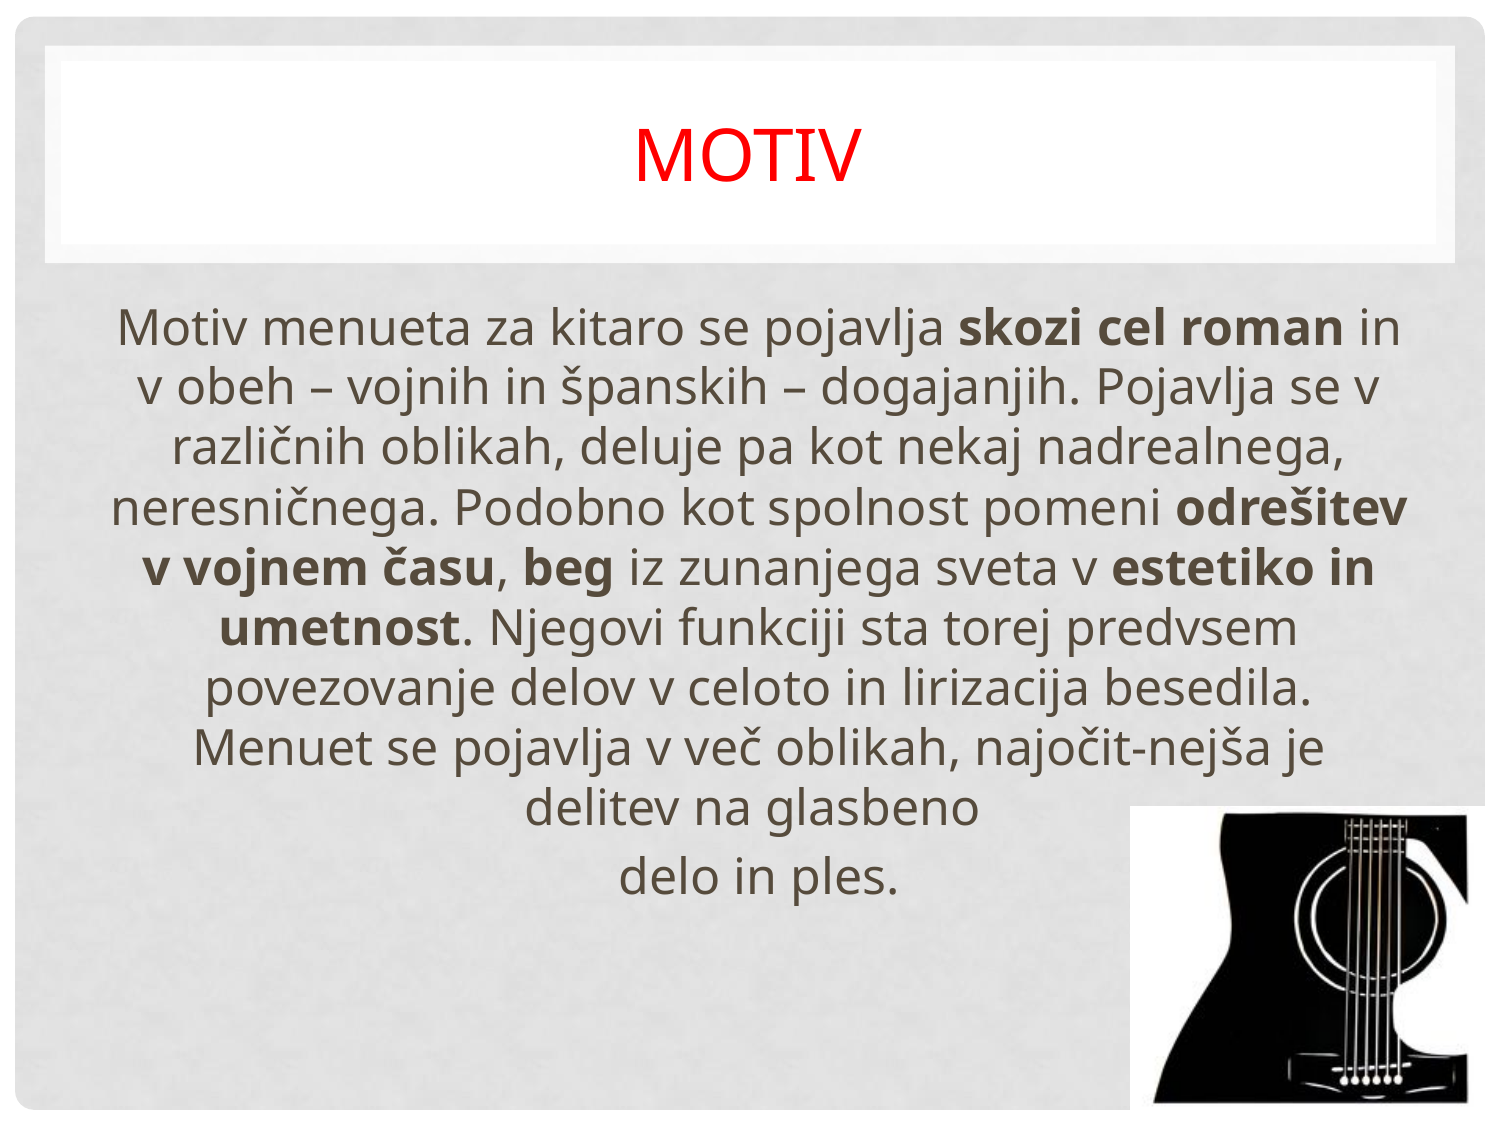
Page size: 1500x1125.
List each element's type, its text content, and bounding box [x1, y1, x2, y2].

list Motiv menueta za kitaro se pojavlja skozi cel roman in v obeh – vojnih in španskih – dogajanjih. Pojavlja se v različnih oblikah, deluje pa kot nekaj nadrealnega, neresničnega. Podobno kot spolnost pomeni odrešitev v vojnem času, beg iz zunanjega sveta v estetiko in umetnost. Njegovi funkciji sta torej predvsem povezovanje delov v celoto in lirizacija besedila. Menuet se pojavlja v več oblikah, najočit-nejša je delitev na glasbeno delo in ples. [75, 287, 1425, 1005]
title MOTIV [69, 66, 1425, 238]
picture [15, 16, 1500, 1113]
